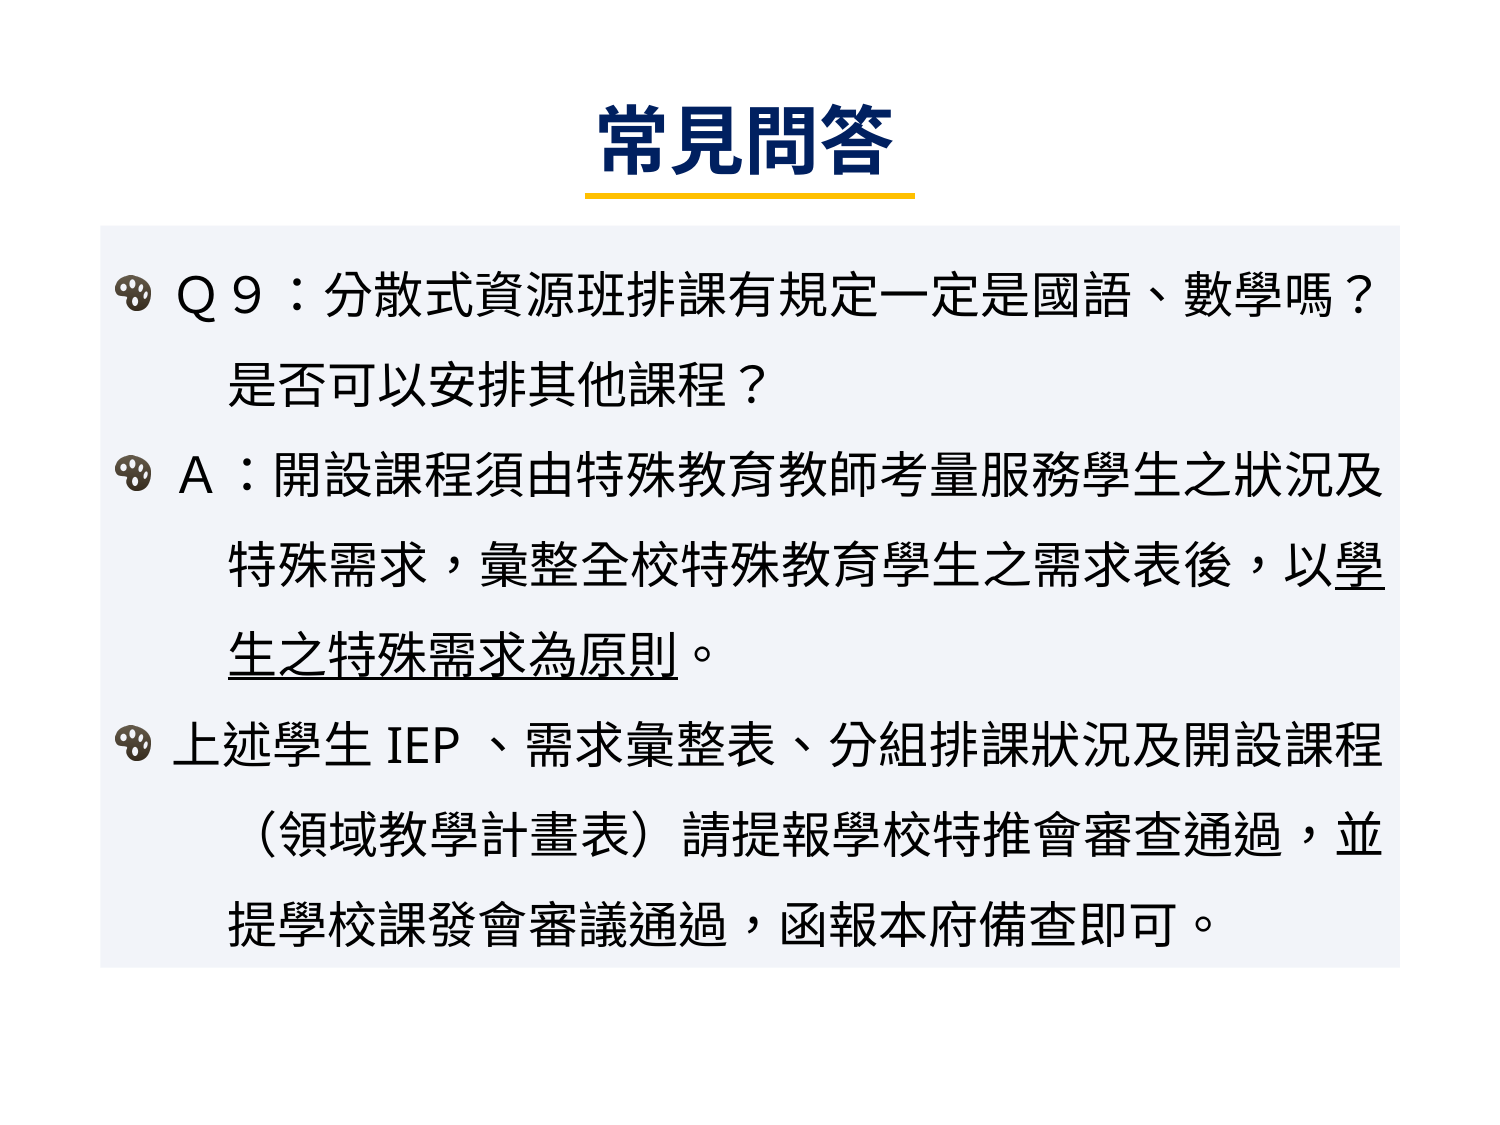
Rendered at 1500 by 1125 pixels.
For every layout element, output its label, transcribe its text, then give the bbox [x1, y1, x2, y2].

text_box Ｑ９：分散式資源班排課有規定一定是國語、數學嗎？是否可以安排其他課程？ Ａ：開設課程須由特殊教育教師考量服務學生之狀況及特殊需求，彙整全校特殊教育學生之需求表後，以學生之特殊需求為原則。 上述學生IEP、需求彙整表、分組排課狀況及開設課程（領域教學計畫表）請提報學校特推會審查通過，並提學校課發會審議通過，函報本府備查即可。 [100, 225, 1400, 968]
title 常見問答 [41, 45, 1447, 233]
